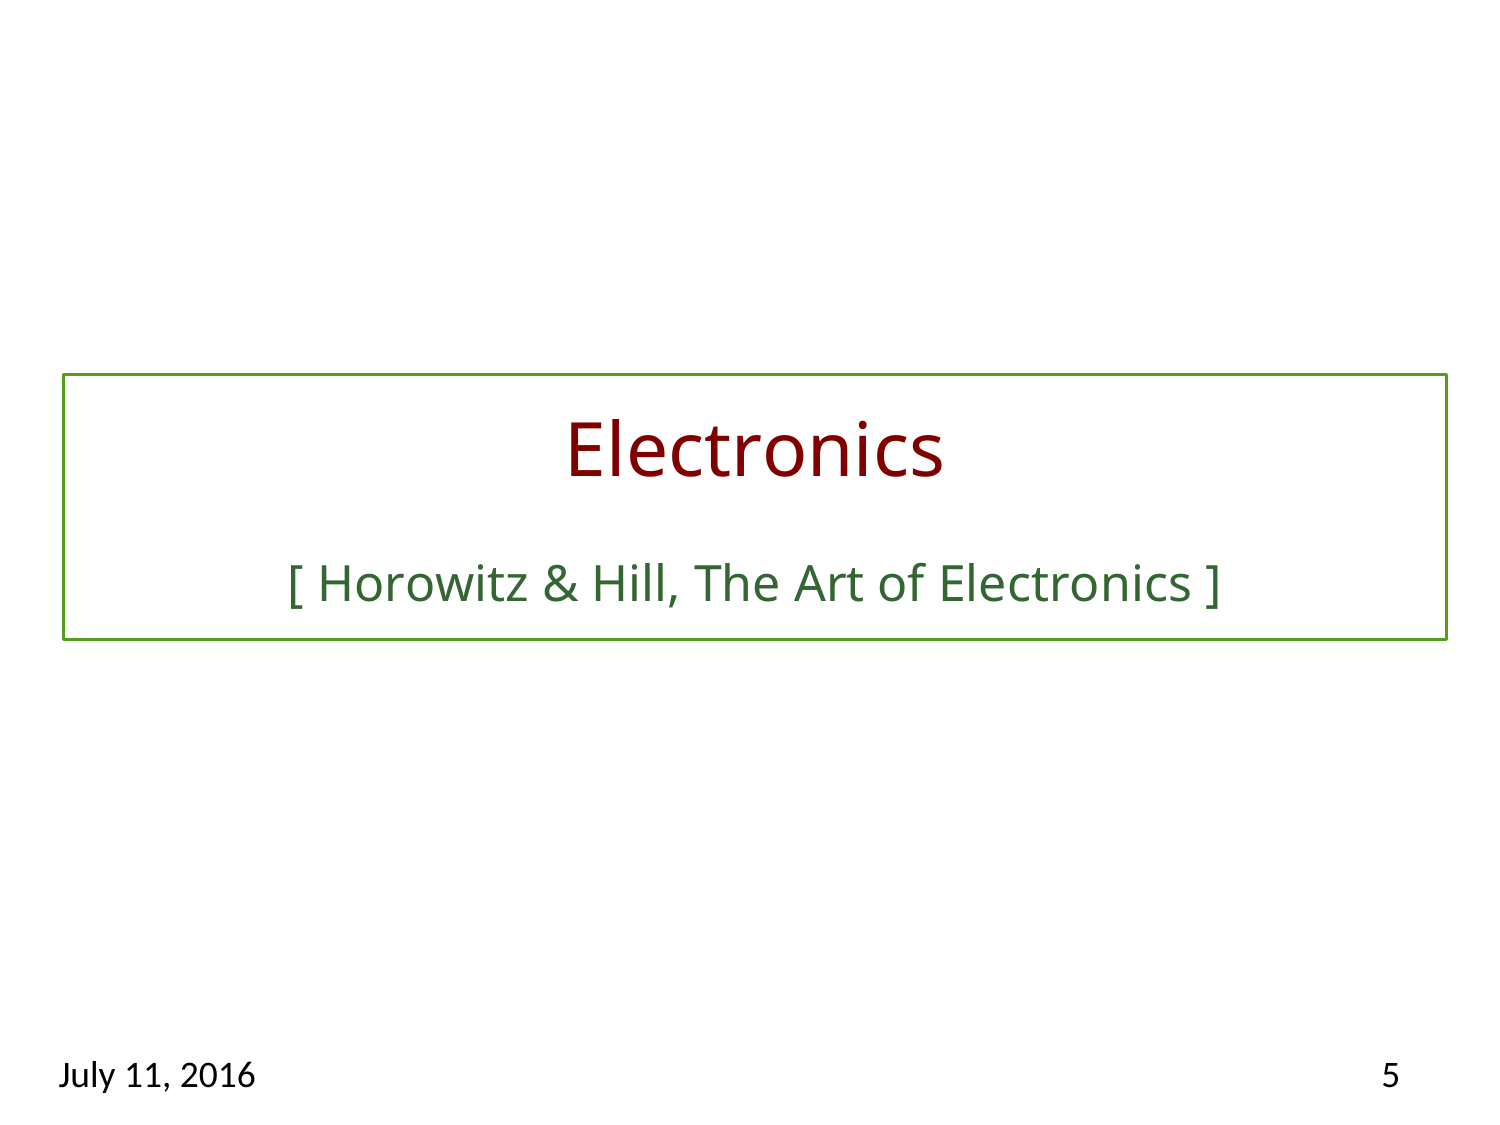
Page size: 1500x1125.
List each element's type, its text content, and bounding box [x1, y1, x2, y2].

title Electronics [ Horowitz & Hill, The Art of Electronics ] [63, 374, 1447, 640]
